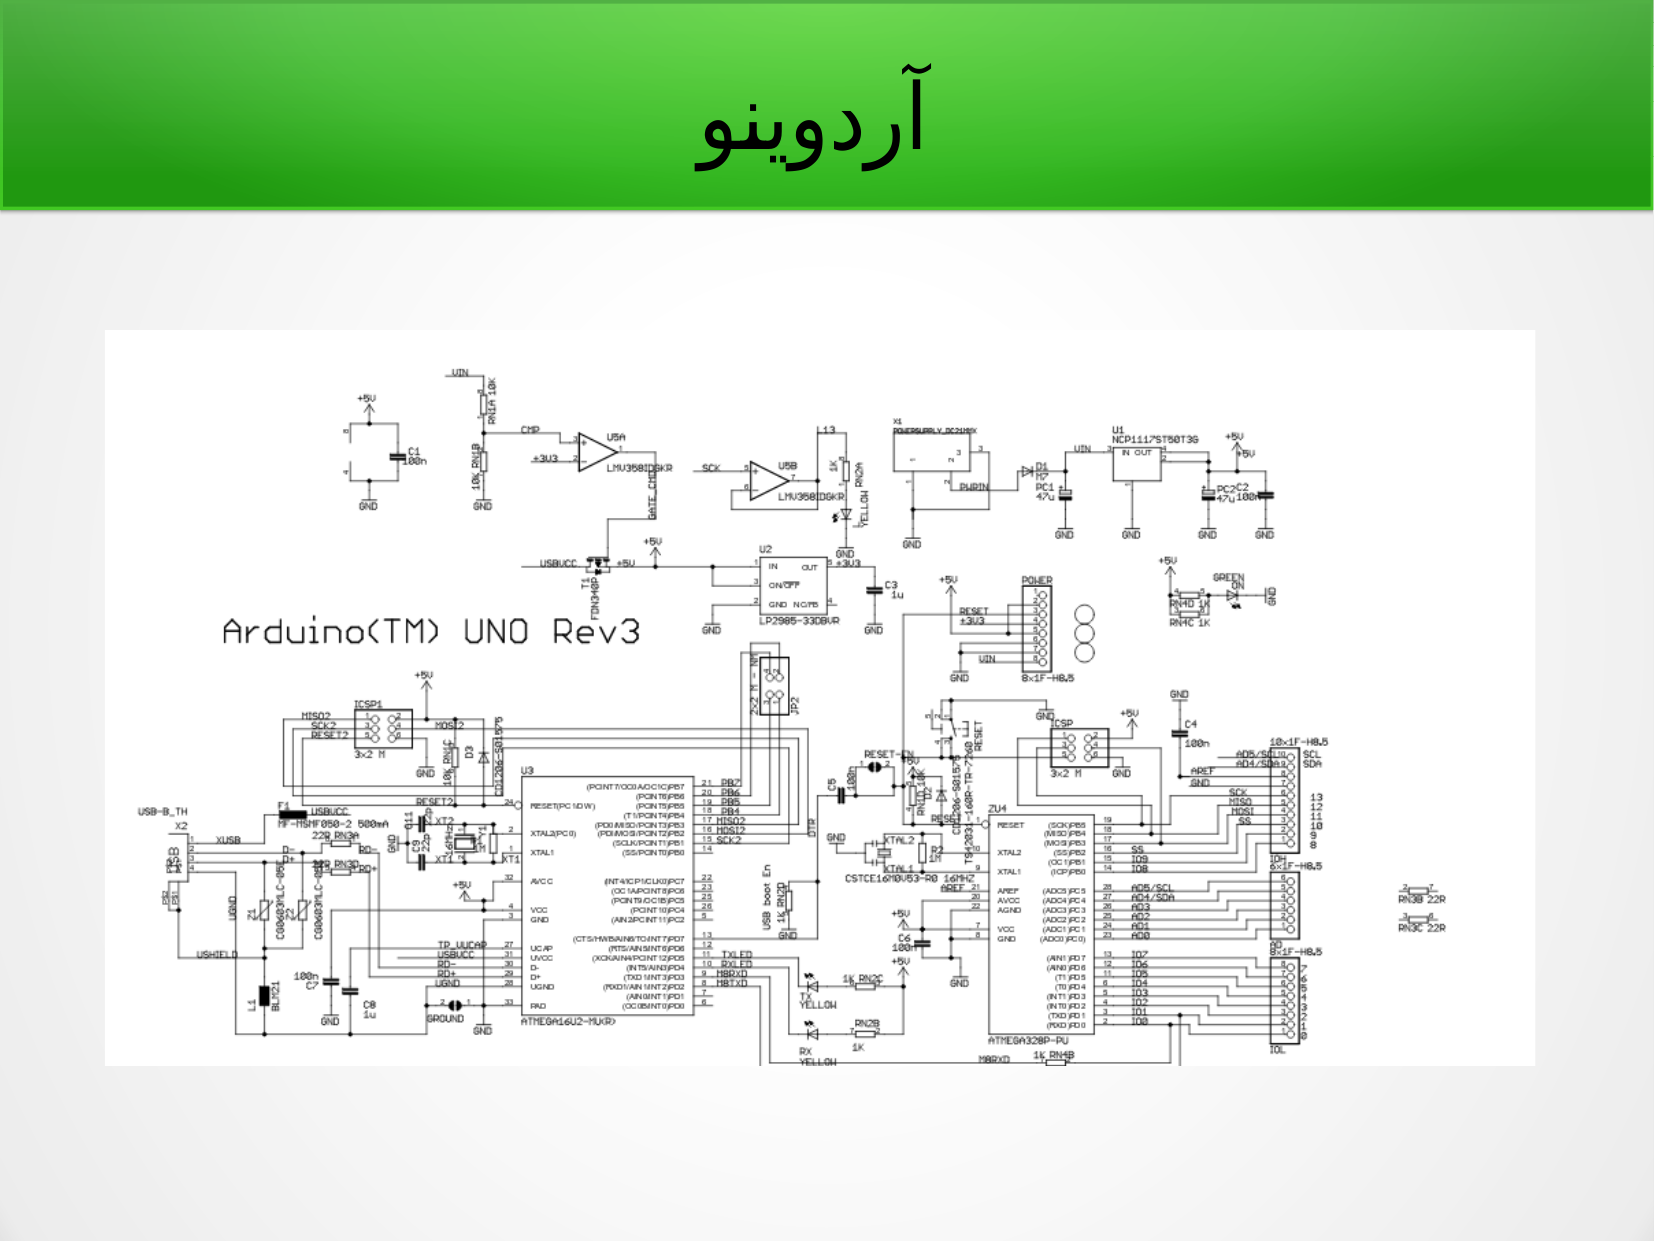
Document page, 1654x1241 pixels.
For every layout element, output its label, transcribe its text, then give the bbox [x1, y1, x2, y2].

title آردوینو [82, 47, 1571, 189]
picture [104, 330, 1536, 1066]
